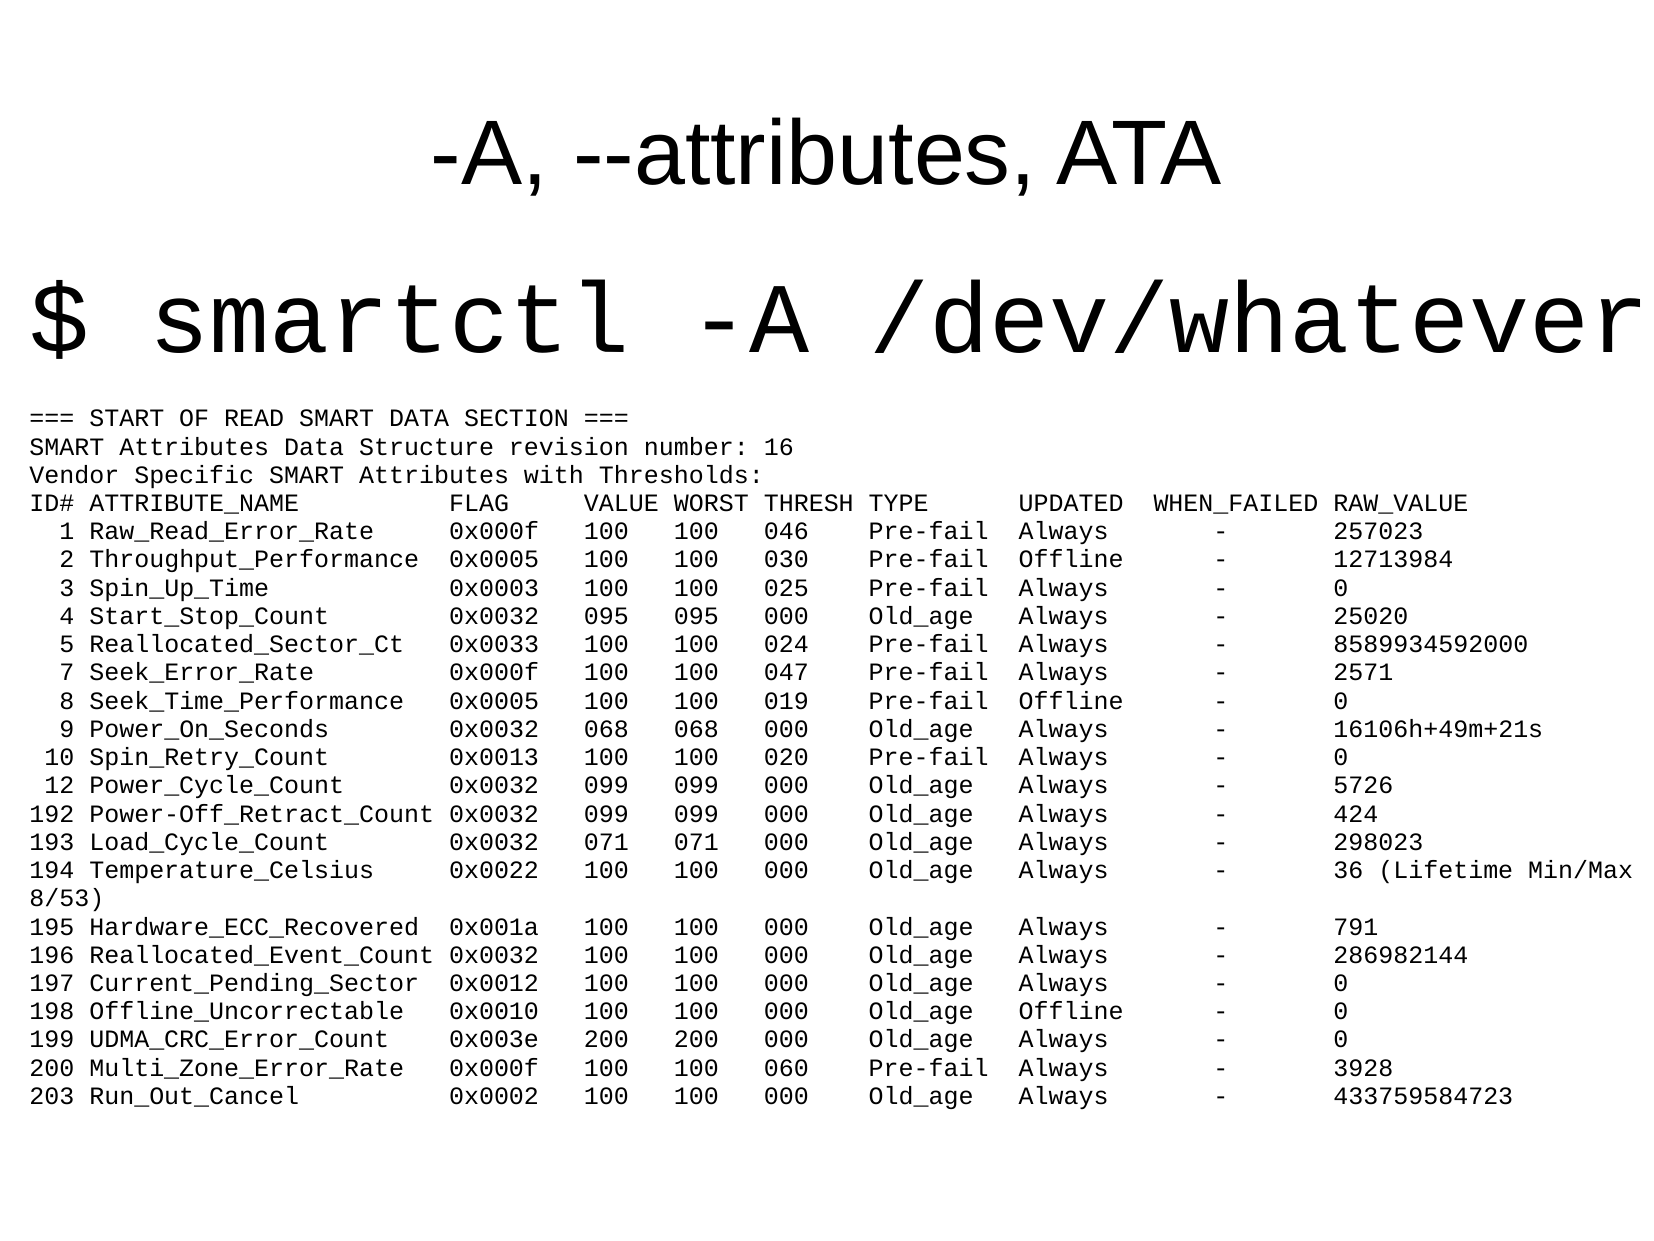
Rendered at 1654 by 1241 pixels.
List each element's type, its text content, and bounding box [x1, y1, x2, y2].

subtitle $ smartctl -A /dev/whatever === START OF READ SMART DATA SECTION === SMART Attributes Data Structure revision number: 16 Vendor Specific SMART Attributes with Thresholds: ID# ATTRIBUTE_NAME FLAG VALUE WORST THRESH TYPE UPDATED WHEN_FAILED RAW_VALUE 1 Raw_Read_Error_Rate 0x000f 100 100 046 Pre-fail Always - 257023 2 Throughput_Performance 0x0005 100 100 030 Pre-fail Offline - 12713984 3 Spin_Up_Time 0x0003 100 100 025 Pre-fail Always - 0 4 Start_Stop_Count 0x0032 095 095 000 Old_age Always - 25020 5 Reallocated_Sector_Ct 0x0033 100 100 024 Pre-fail Always - 8589934592000 7 Seek_Error_Rate 0x000f 100 100 047 Pre-fail Always - 2571 8 Seek_Time_Performance 0x0005 100 100 019 Pre-fail Offline - 0 9 Power_On_Seconds 0x0032 068 068 000 Old_age Always - 16106h+49m+21s 10 Spin_Retry_Count 0x0013 100 100 020 Pre-fail Always - 0 12 Power_Cycle_Count 0x0032 099 099 000 Old_age Always - 5726 192 Power-Off_Retract_Count 0x0032 099 099 000 Old_age Always - 424 193 Load_Cycle_Count 0x0032 071 071 000 Old_age Always - 298023 194 Temperature_Celsius 0x0022 100 100 000 Old_age Always - 36 (Lifetime Min/Max 8/53) 195 Hardware_ECC_Recovered 0x001a 100 100 000 Old_age Always - 791 196 Reallocated_Event_Count 0x0032 100 100 000 Old_age Always - 286982144 197 Current_Pending_Sector 0x0012 100 100 000 Old_age Always - 0 198 Offline_Uncorrectable 0x0010 100 100 000 Old_age Offline - 0 199 UDMA_CRC_Error_Count 0x003e 200 200 000 Old_age Always - 0 200 Multi_Zone_Error_Rate 0x000f 100 100 060 Pre-fail Always - 3928 203 Run_Out_Cancel 0x0002 100 100 000 Old_age Always - 433759584723 [29, 265, 1654, 1201]
title -A, --attributes, ATA [82, 49, 1571, 257]
